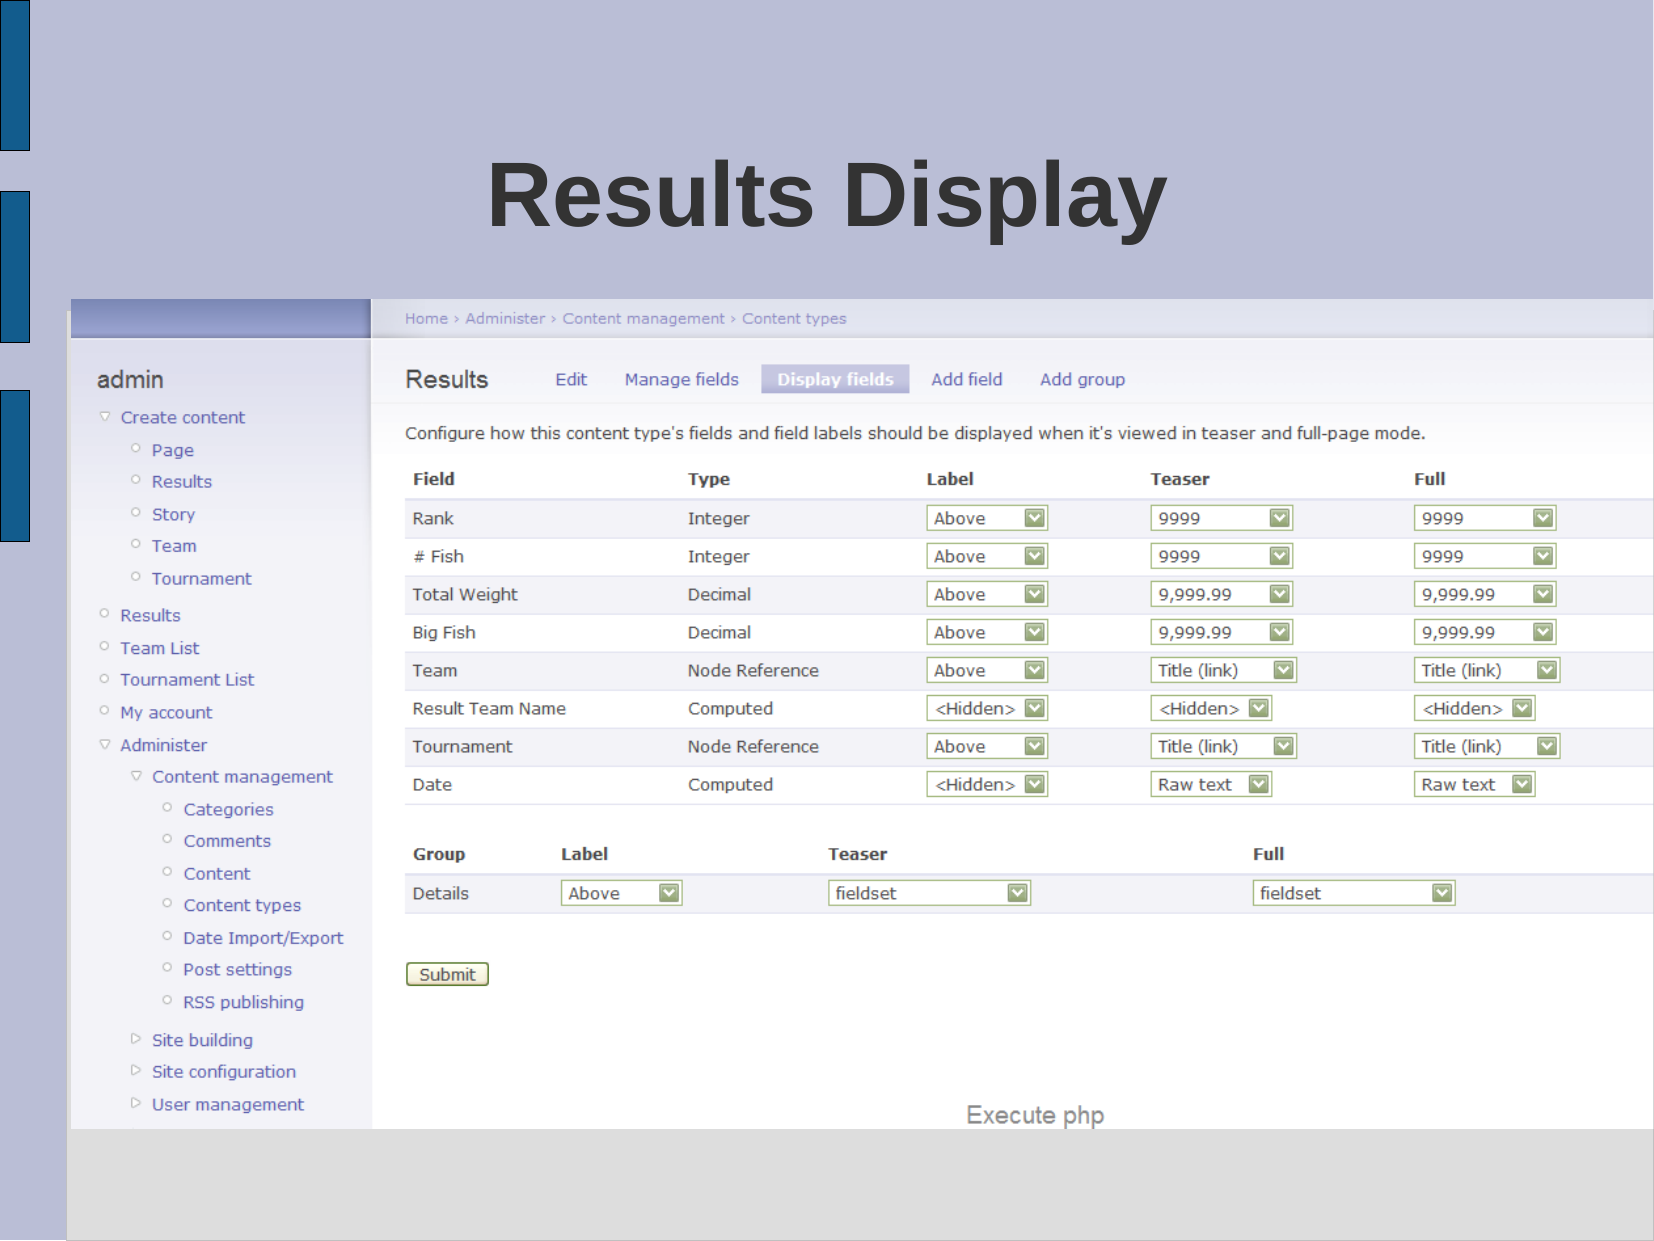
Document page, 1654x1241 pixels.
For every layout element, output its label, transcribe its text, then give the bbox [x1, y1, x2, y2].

picture [71, 299, 1654, 1129]
title Results Display [121, 91, 1534, 299]
